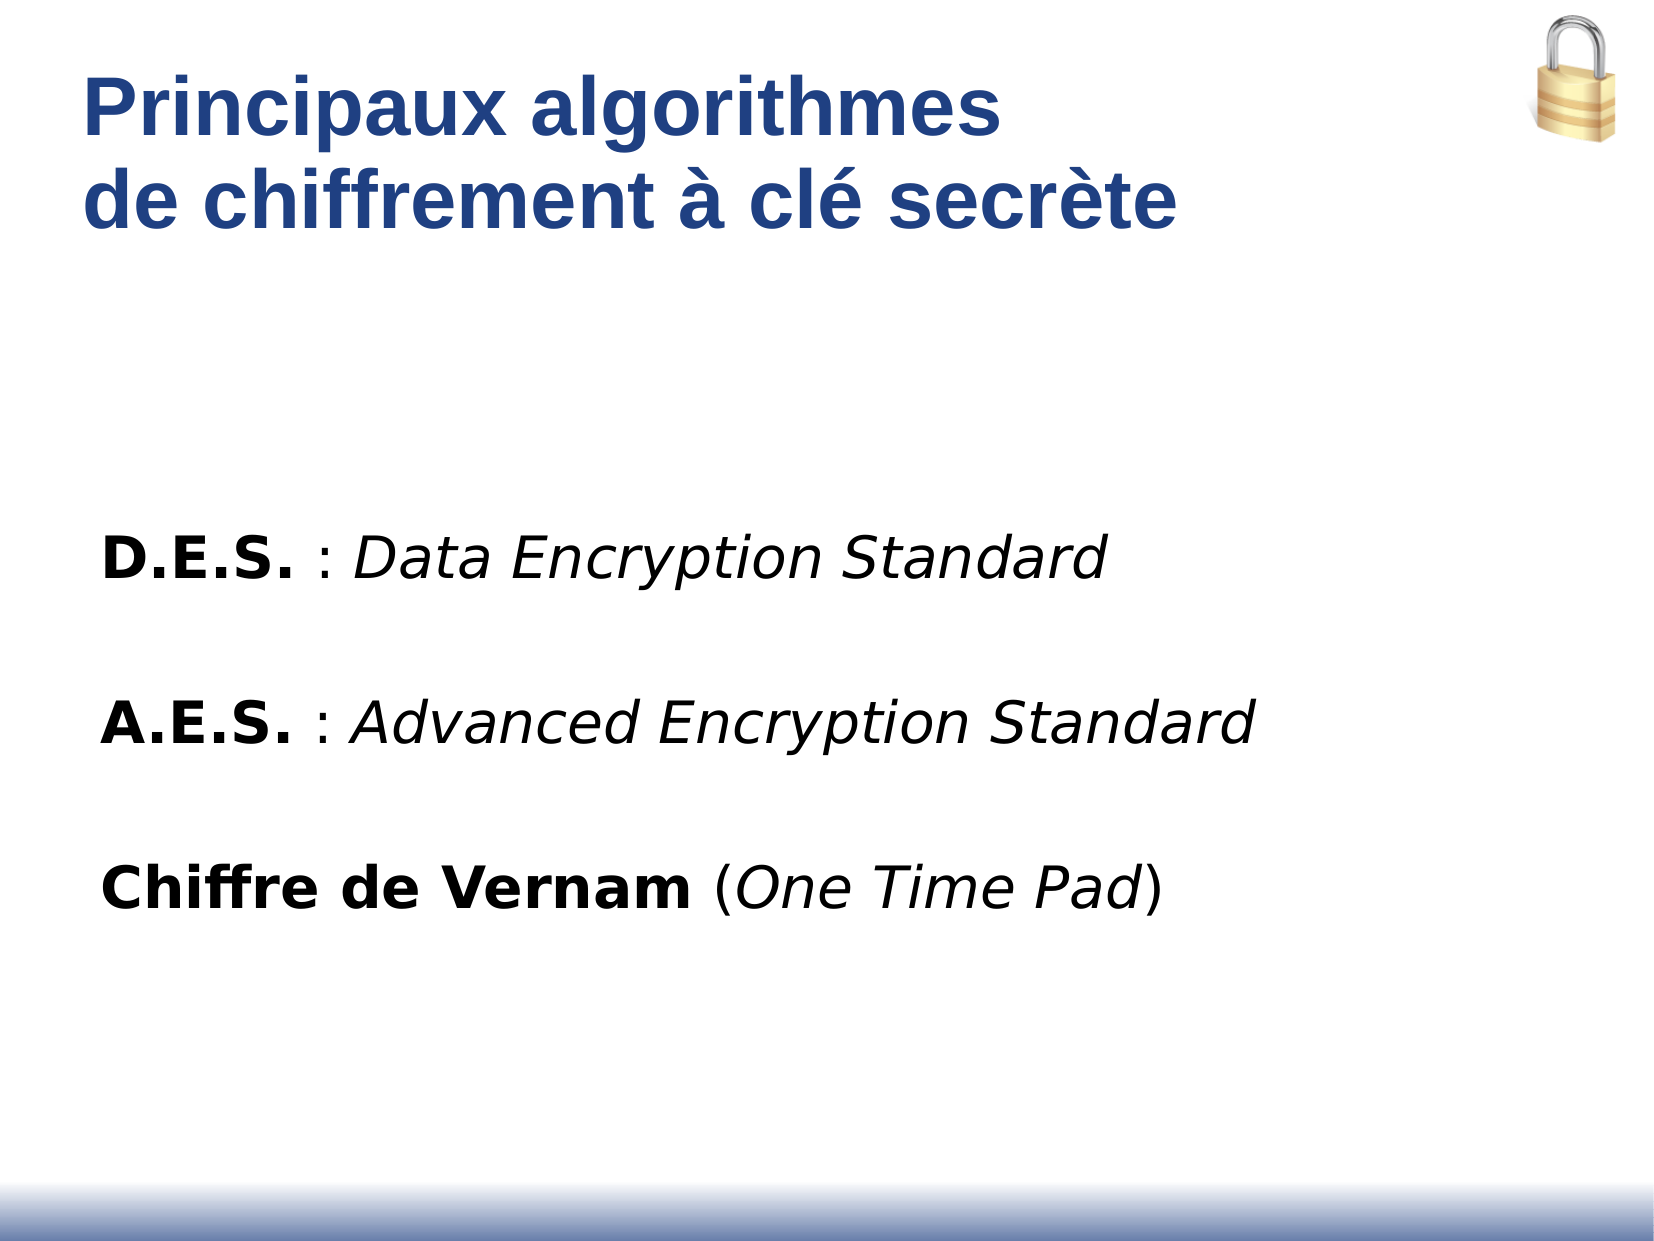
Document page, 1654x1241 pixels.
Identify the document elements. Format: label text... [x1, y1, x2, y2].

title Principaux algorithmes de chiffrement à clé secrète [82, 56, 1571, 250]
picture [1505, 11, 1642, 148]
list D.E.S. : Data Encryption Standard A.E.S. : Advanced Encryption Standard Chiffre de Vernam (One Time Pad) [82, 324, 1571, 1123]
